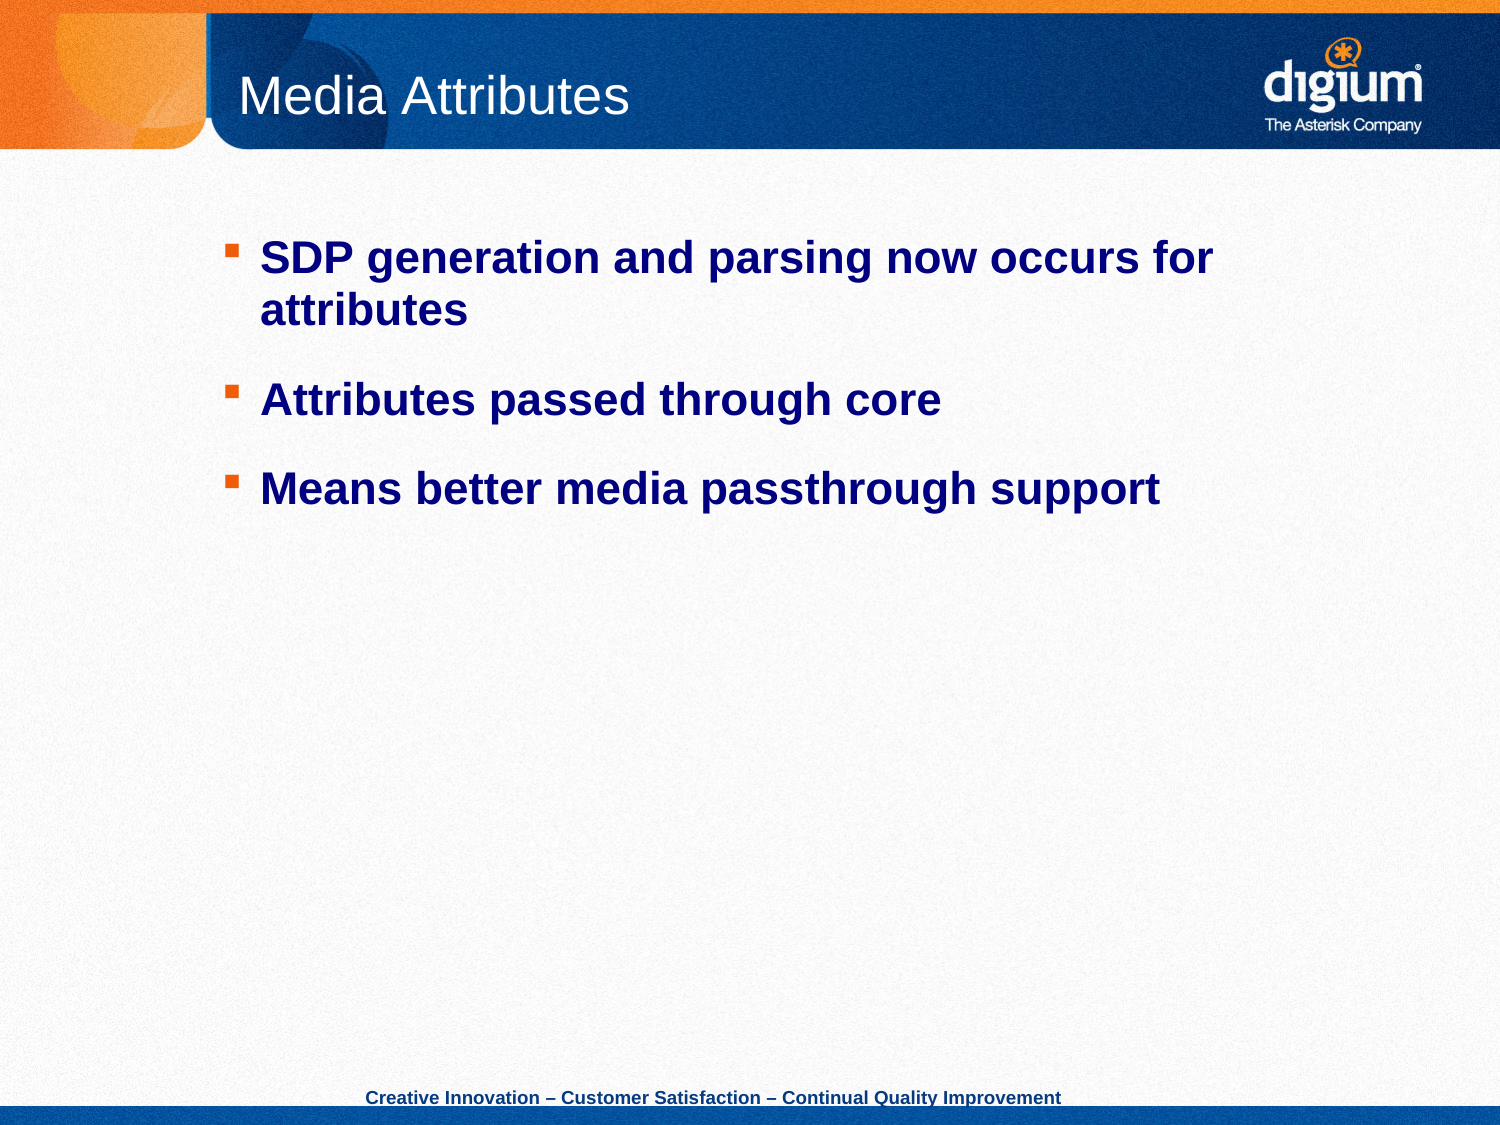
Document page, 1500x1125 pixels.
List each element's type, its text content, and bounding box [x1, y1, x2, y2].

title Media Attributes [238, 27, 1243, 127]
list SDP generation and parsing now occurs for attributes Attributes passed through core Means better media passthrough support [206, 224, 1301, 967]
picture [0, 0, 1500, 1125]
